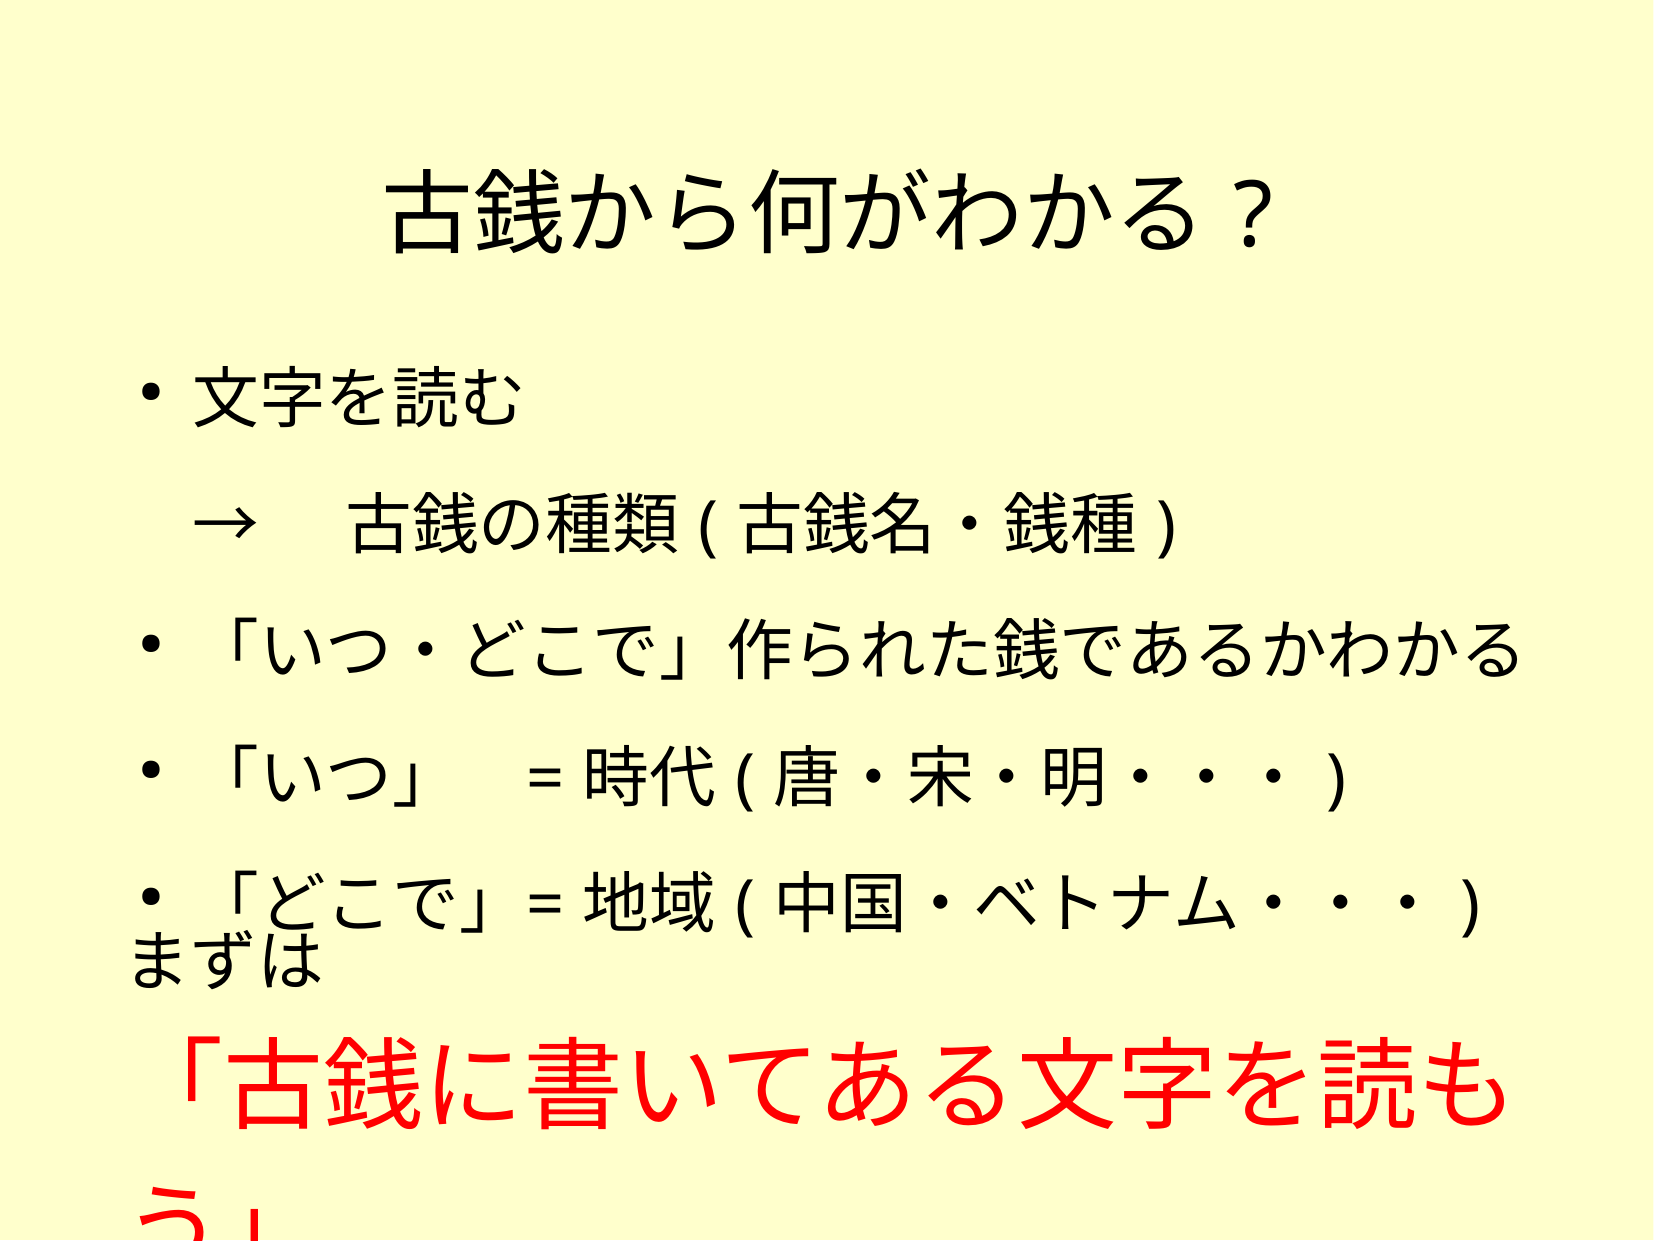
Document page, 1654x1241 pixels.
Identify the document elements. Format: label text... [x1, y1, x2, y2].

title 古銭から何がわかる? [121, 102, 1534, 311]
text_box まずは 「古銭に書いてある文字を読もう」 [108, 901, 1601, 1096]
list 文字を読む → 古銭の種類(古銭名・銭種) 「いつ・どこで」作られた銭であるかわかる 「いつ」 =時代(唐・宋・明・・・) 「どこで」=地域(中国・ベトナム・・・) [121, 344, 1534, 901]
list 文字を読む → 古銭の種類(古銭名・銭種) 「いつ・どこで」作られた銭であるかわかる 「いつ」 =時代(唐・宋・明・・・) 「どこで」=地域(中国・ベトナム・・・) [121, 1096, 1534, 1164]
